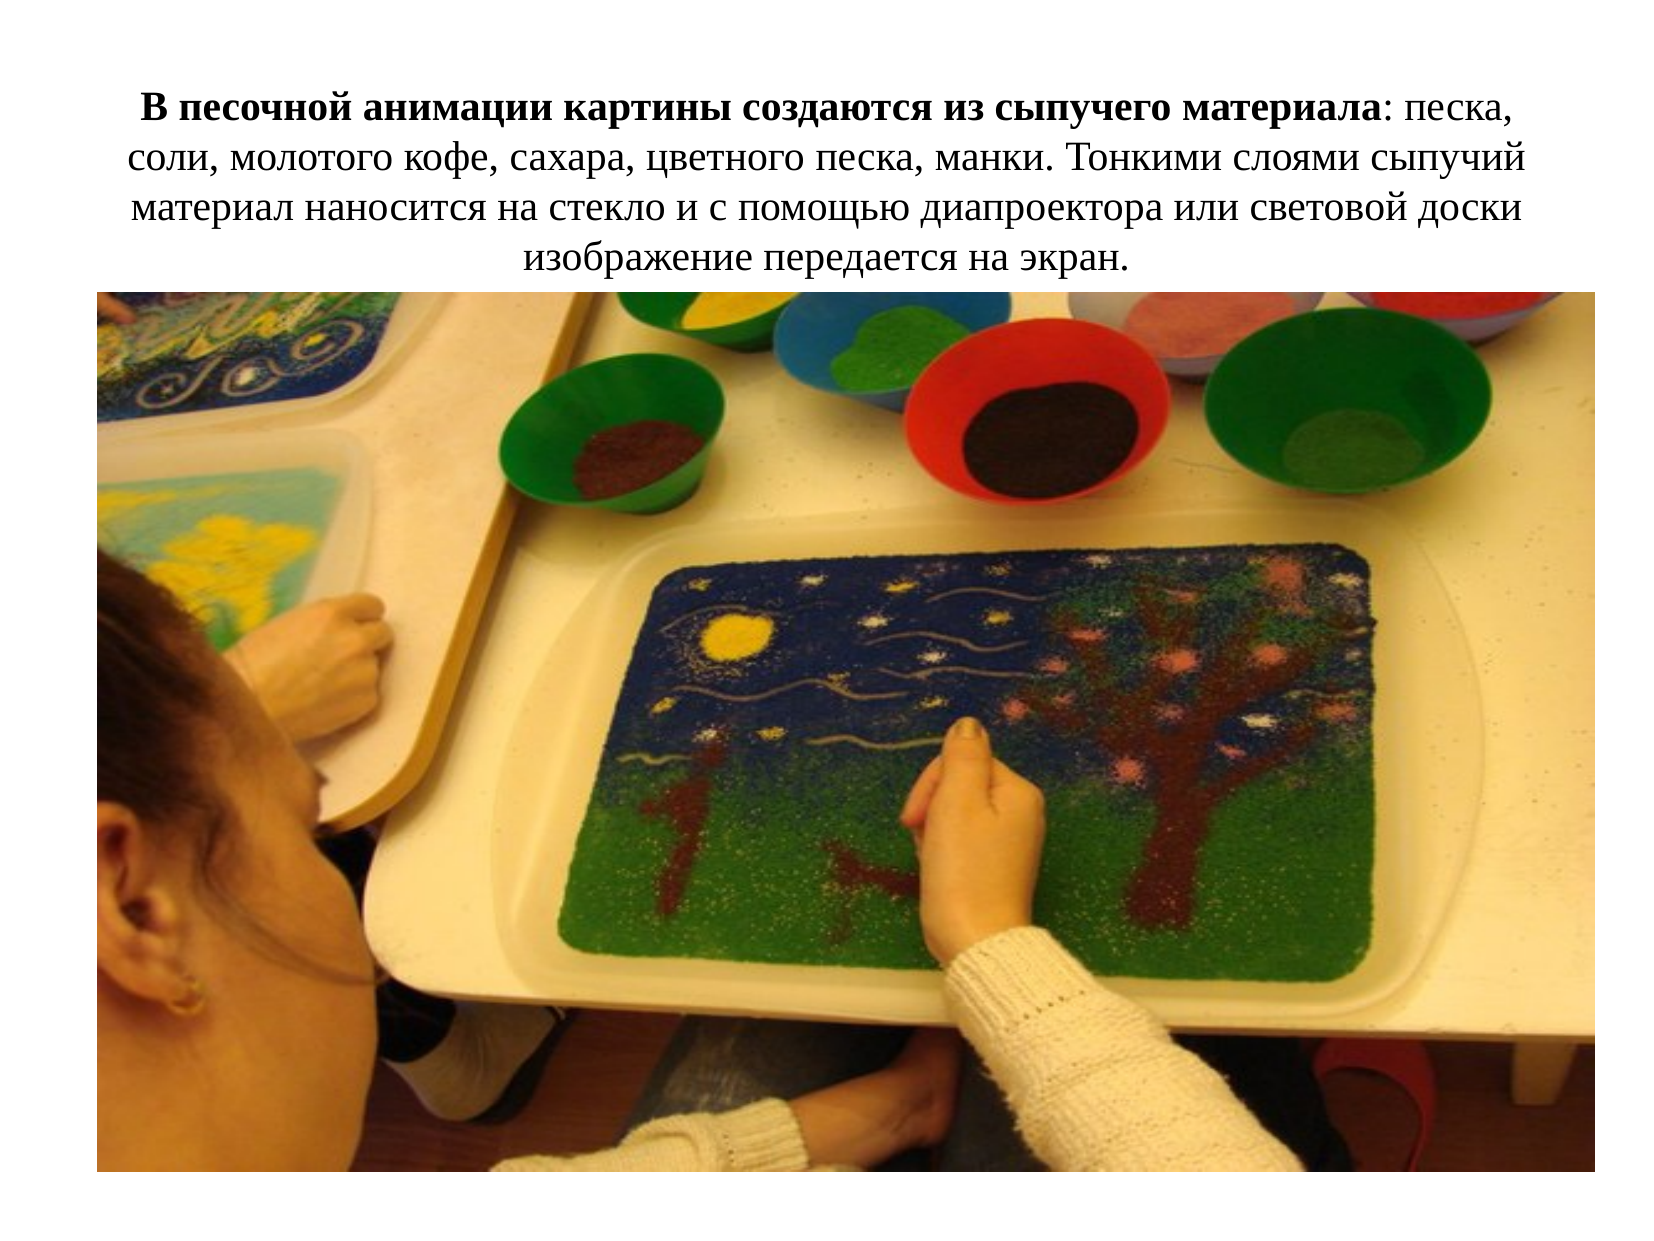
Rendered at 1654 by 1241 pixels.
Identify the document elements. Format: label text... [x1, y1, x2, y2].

picture [97, 292, 1595, 1172]
title В песочной анимации картины создаются из сыпучего материала: песка, соли, молотого кофе, сахара, цветного песка, манки. Тонкими слоями сыпучий материал наносится на стекло и с помощью диапроектора или световой доски изображение передается на экран. [82, 0, 1571, 359]
